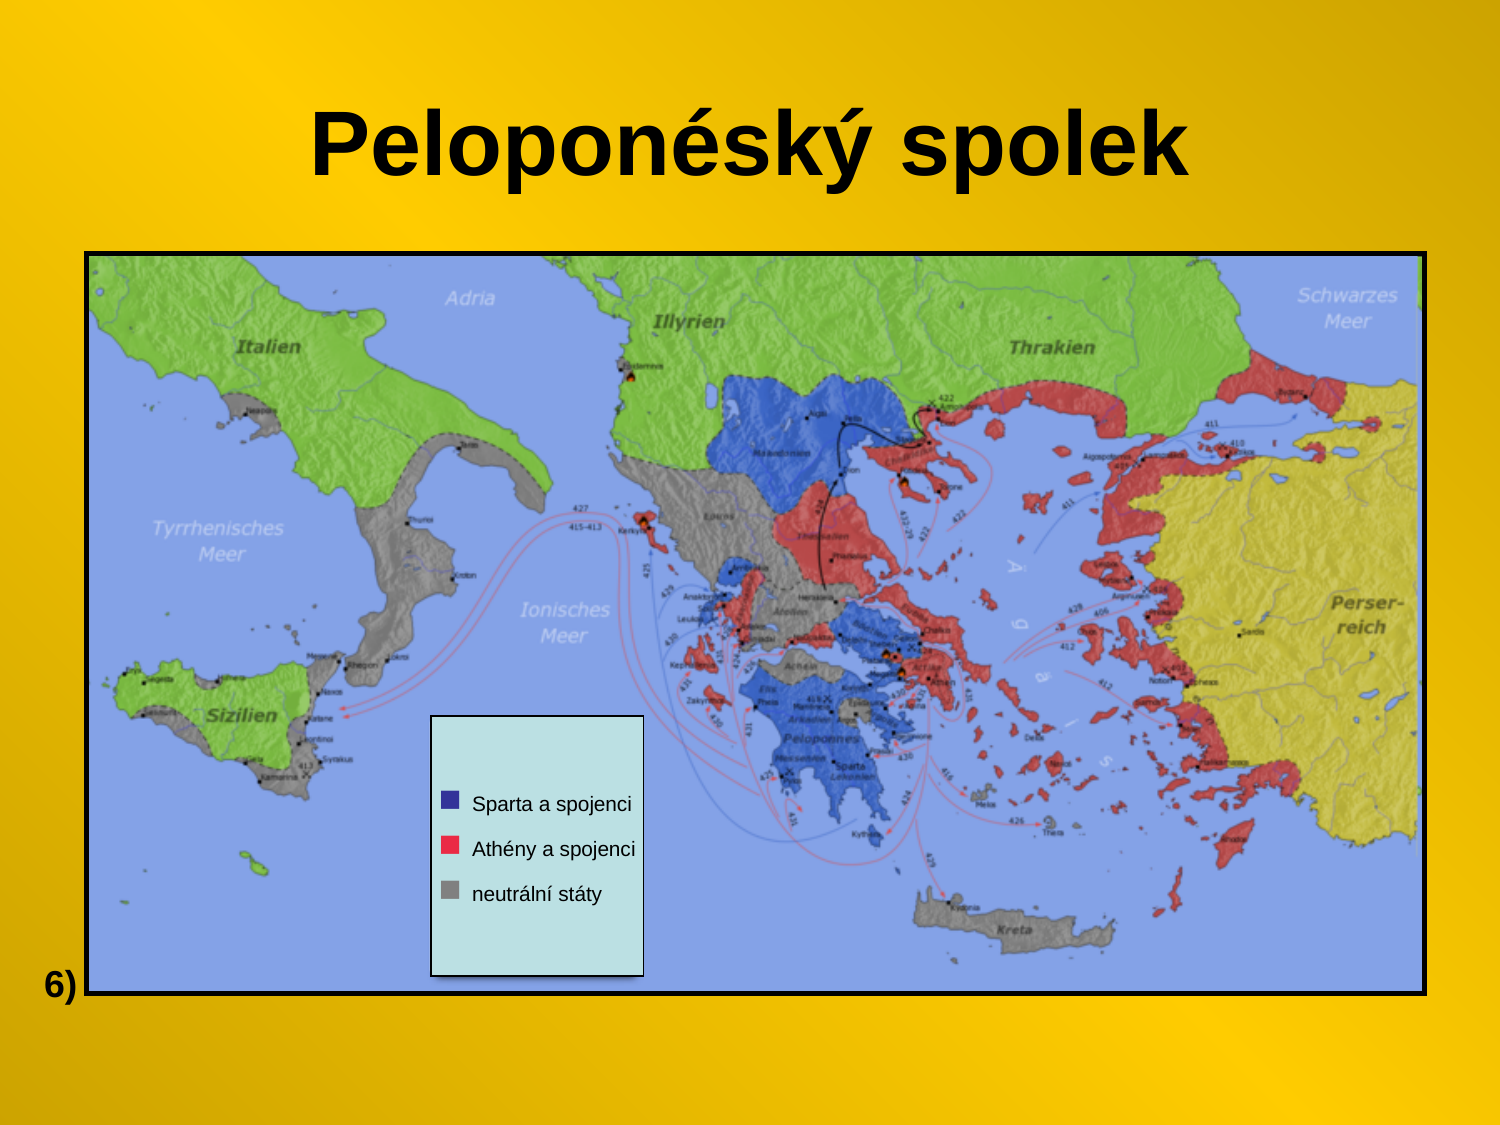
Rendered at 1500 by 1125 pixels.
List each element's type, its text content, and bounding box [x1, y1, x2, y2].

text_box [430, 918, 644, 977]
text_box [430, 716, 644, 766]
text_box 6) [29, 952, 95, 1013]
title Peloponéský spolek [75, 45, 1426, 233]
text_box ■ Sparta a spojenci ■ Athény a spojenci ■ neutrální státy [424, 766, 720, 918]
picture [88, 255, 1423, 991]
